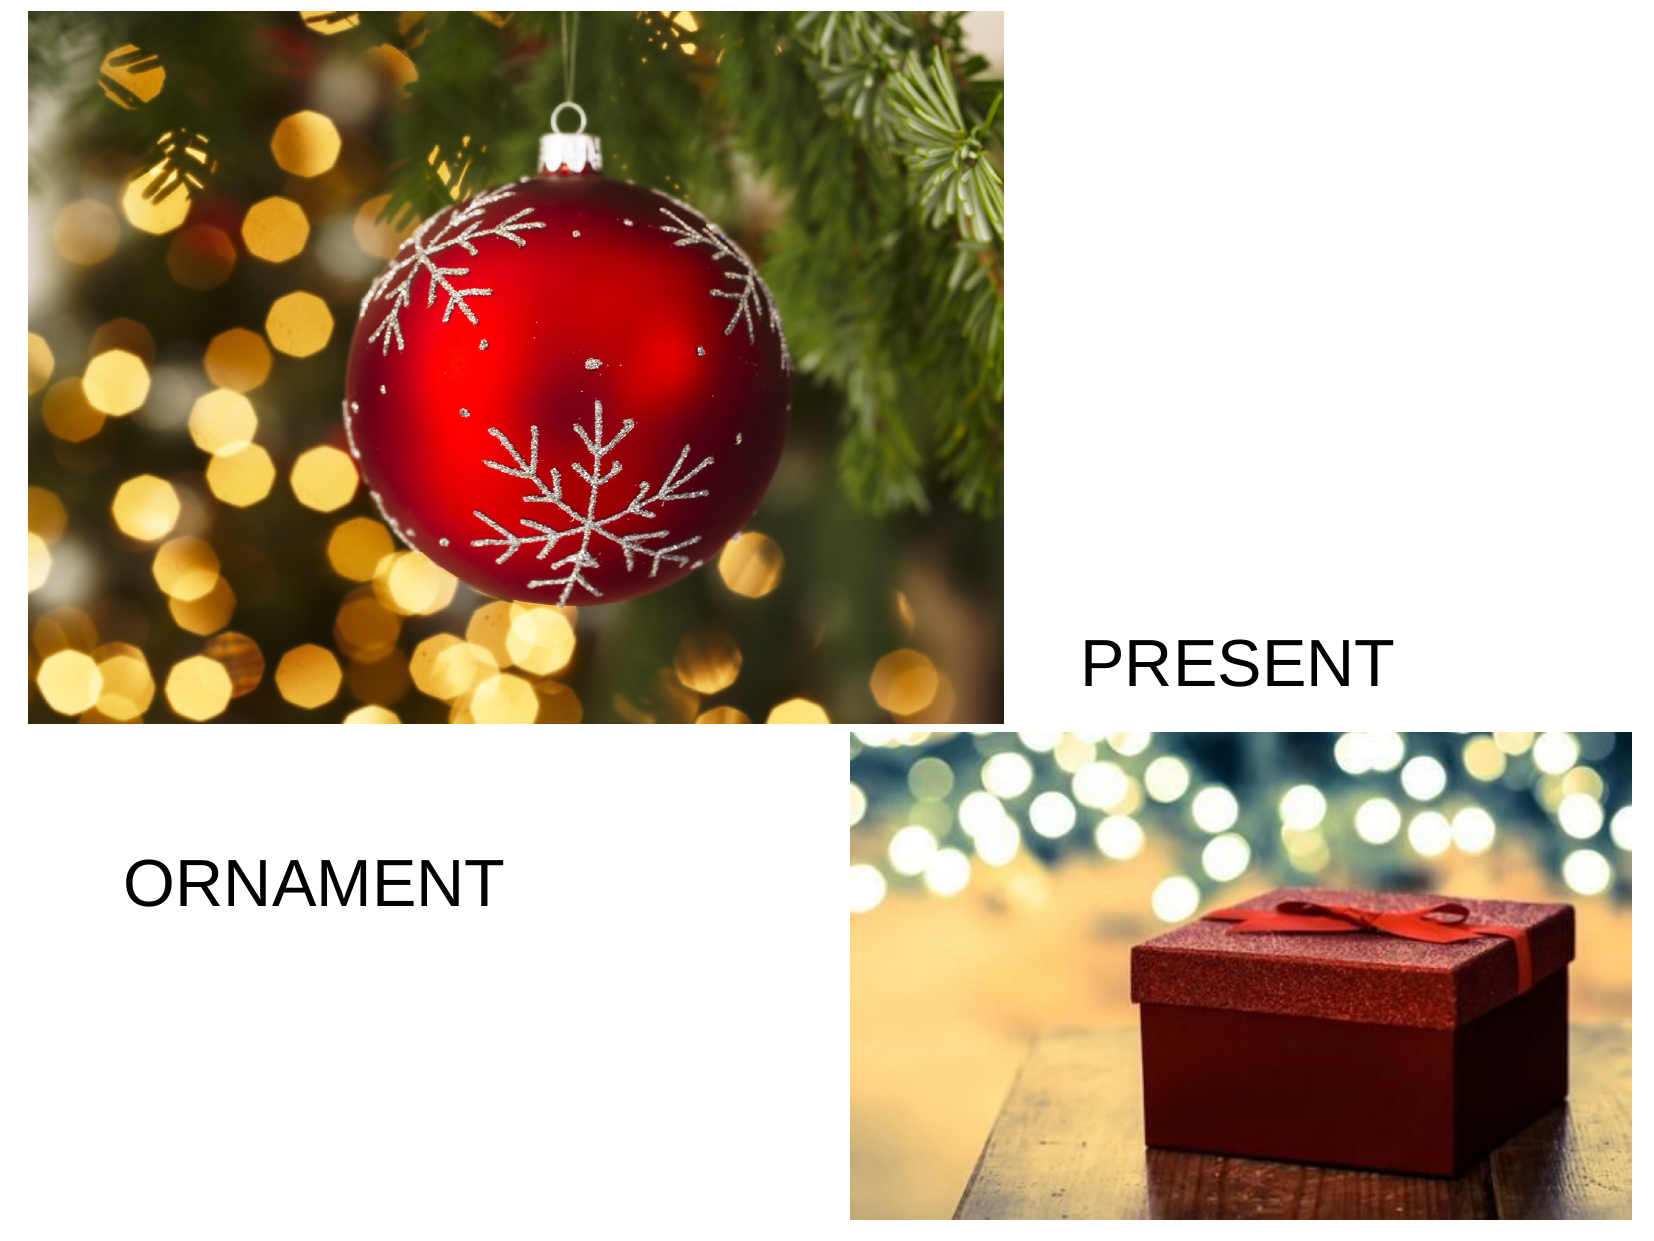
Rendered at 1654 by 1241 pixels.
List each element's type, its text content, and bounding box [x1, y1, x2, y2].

picture [28, 11, 1004, 724]
text_box PRESENT [1065, 619, 1595, 709]
picture [850, 732, 1632, 1220]
text_box ORNAMENT [108, 838, 638, 929]
